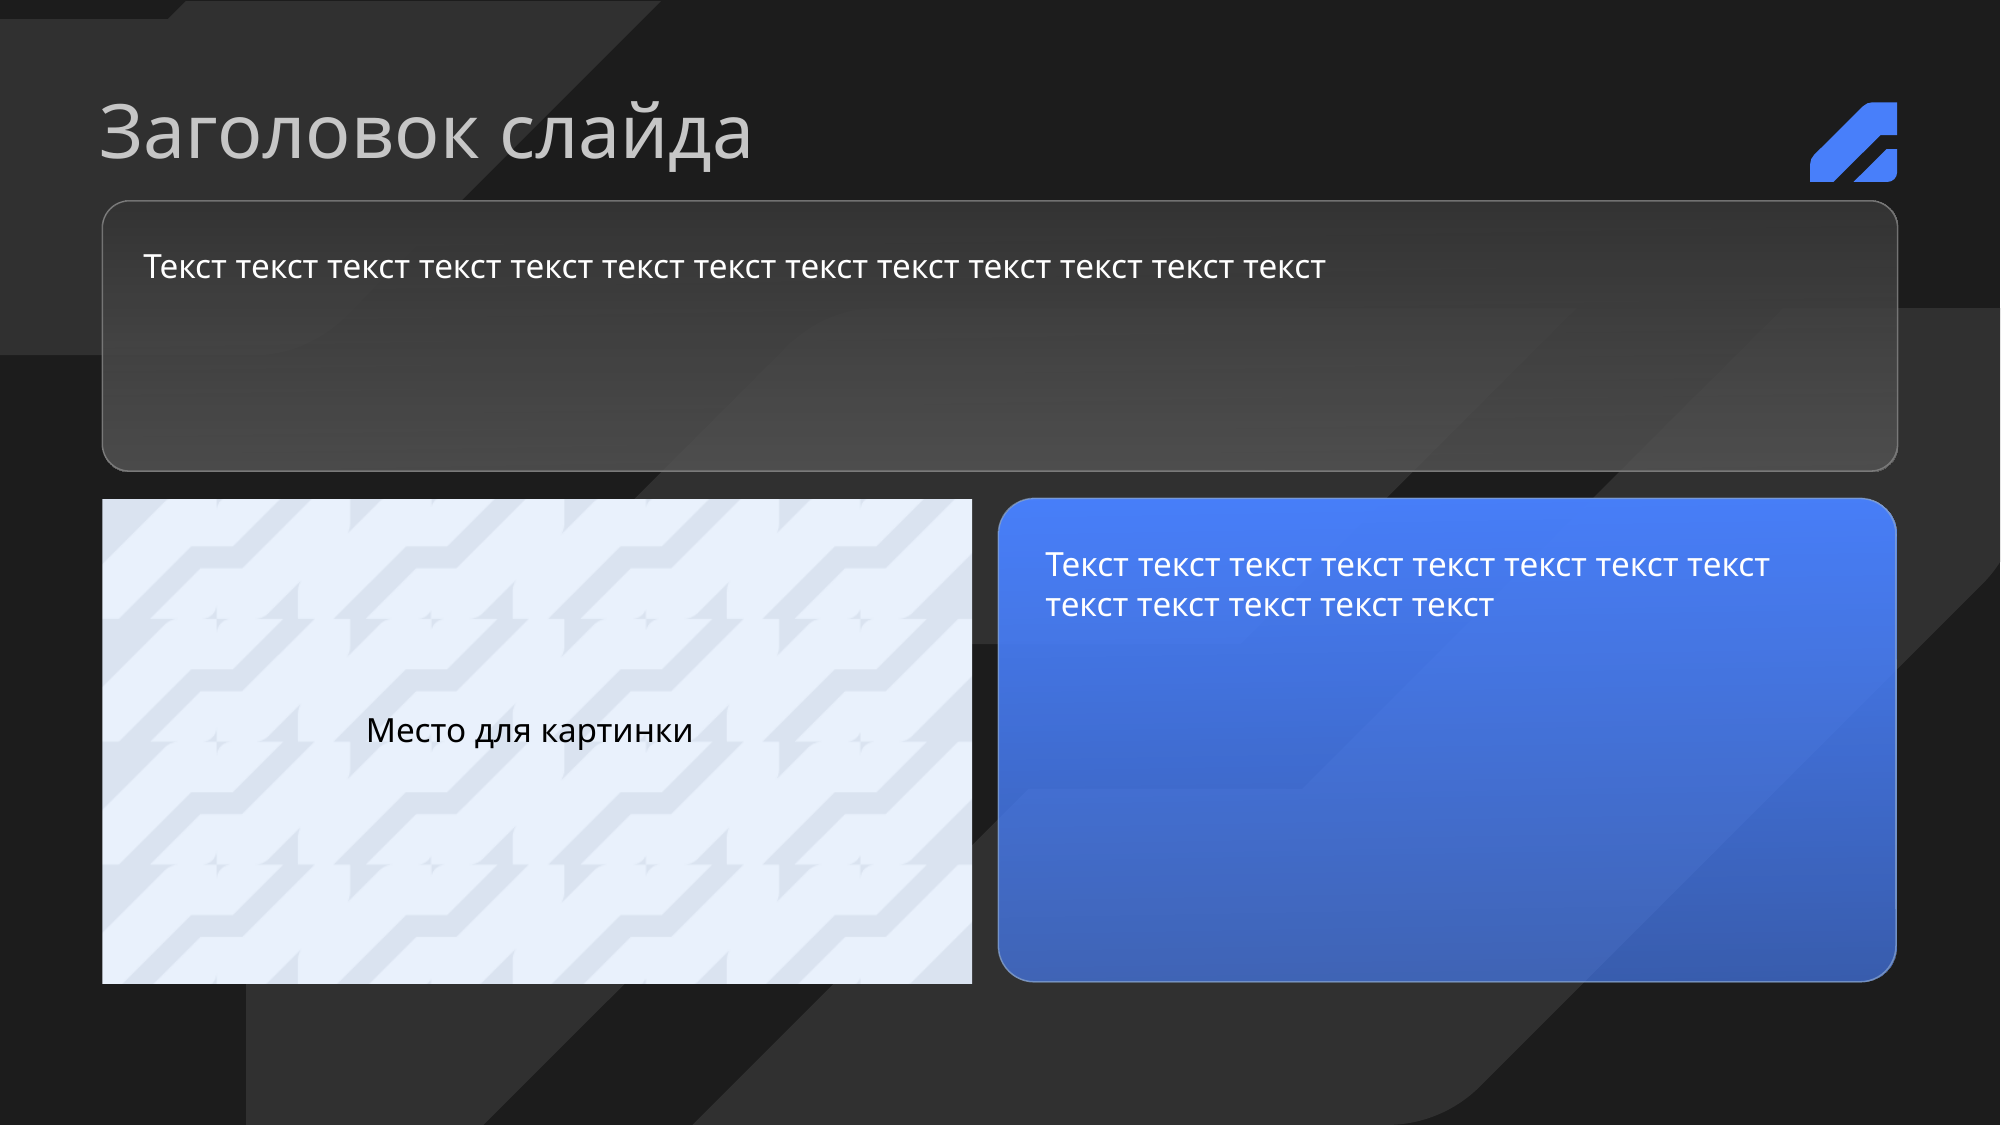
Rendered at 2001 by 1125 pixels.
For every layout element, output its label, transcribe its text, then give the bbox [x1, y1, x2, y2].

picture [102, 499, 973, 984]
text_box [102, 200, 1898, 472]
text_box Место для картинки [147, 701, 913, 798]
text_box Текст текст текст текст текст текст текст текст текст текст текст текст текст [1030, 536, 1796, 633]
text_box Текст текст текст текст текст текст текст текст текст текст текст текст текст [128, 237, 1516, 294]
title Заголовок слайда [84, 86, 1810, 179]
text_box [998, 498, 1897, 982]
